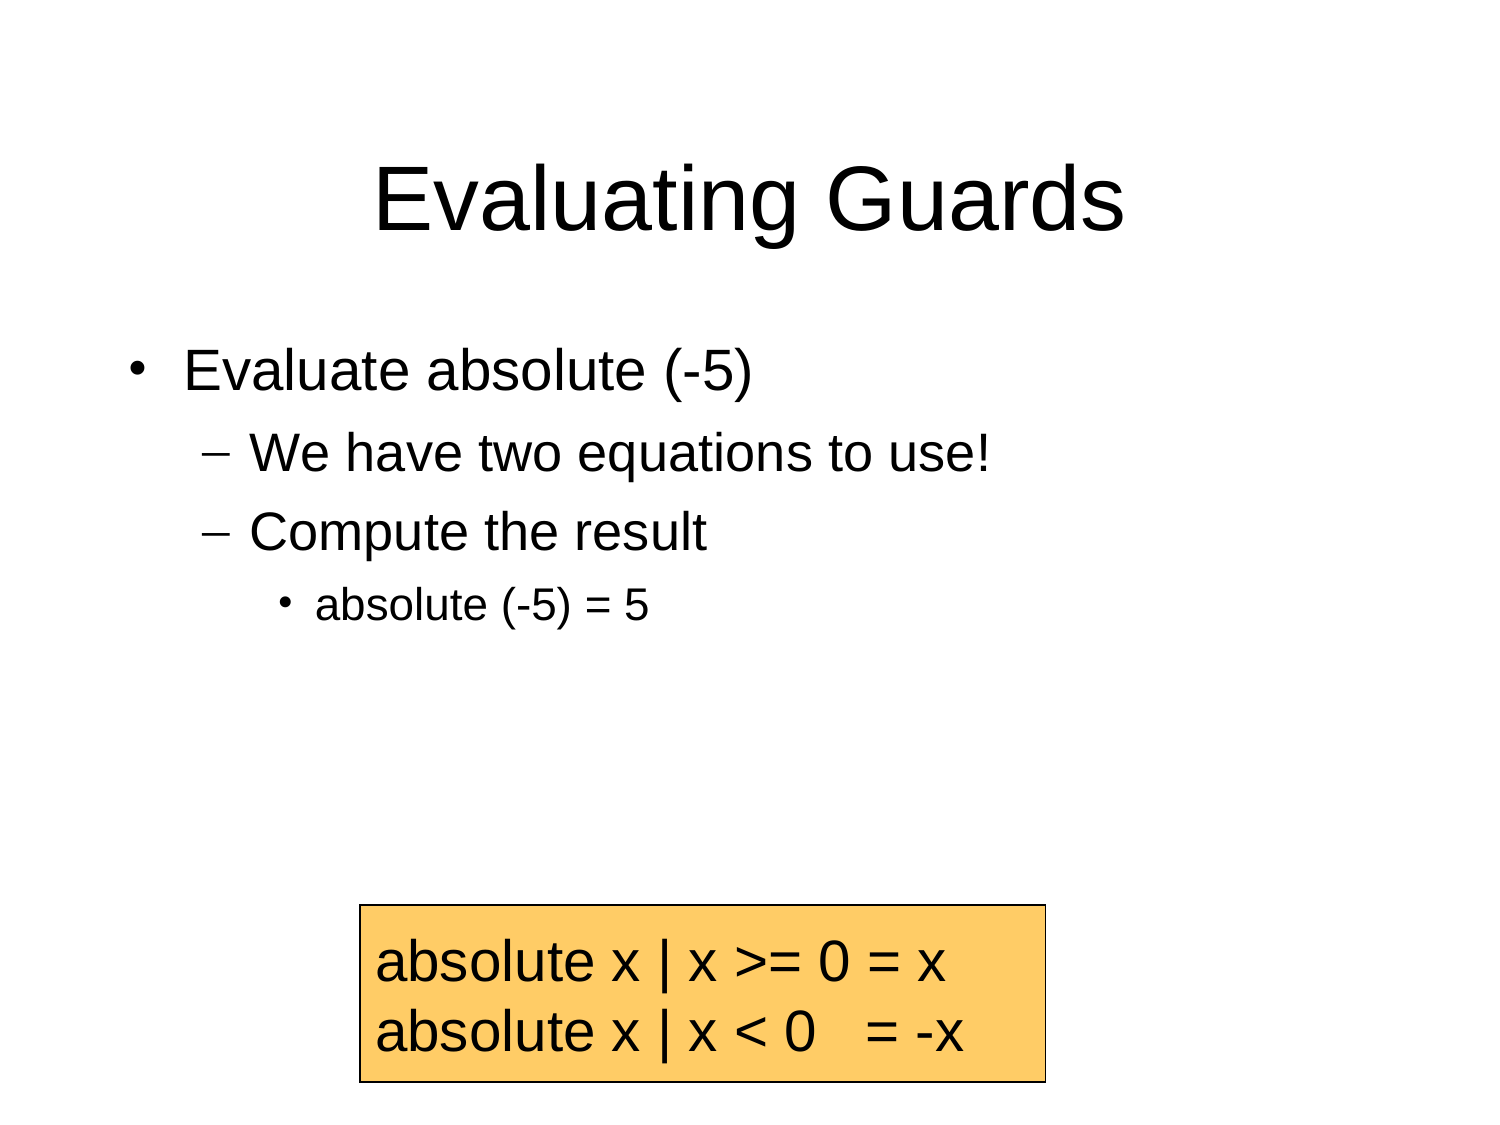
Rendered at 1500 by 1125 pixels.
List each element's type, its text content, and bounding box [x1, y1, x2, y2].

title Evaluating Guards [112, 99, 1388, 288]
list Evaluate absolute (-5) We have two equations to use! Compute the result absolute (-5) = 5 [112, 324, 1388, 1000]
text_box absolute x | x >= 0 = x absolute x | x < 0 = -x [360, 904, 1046, 1083]
